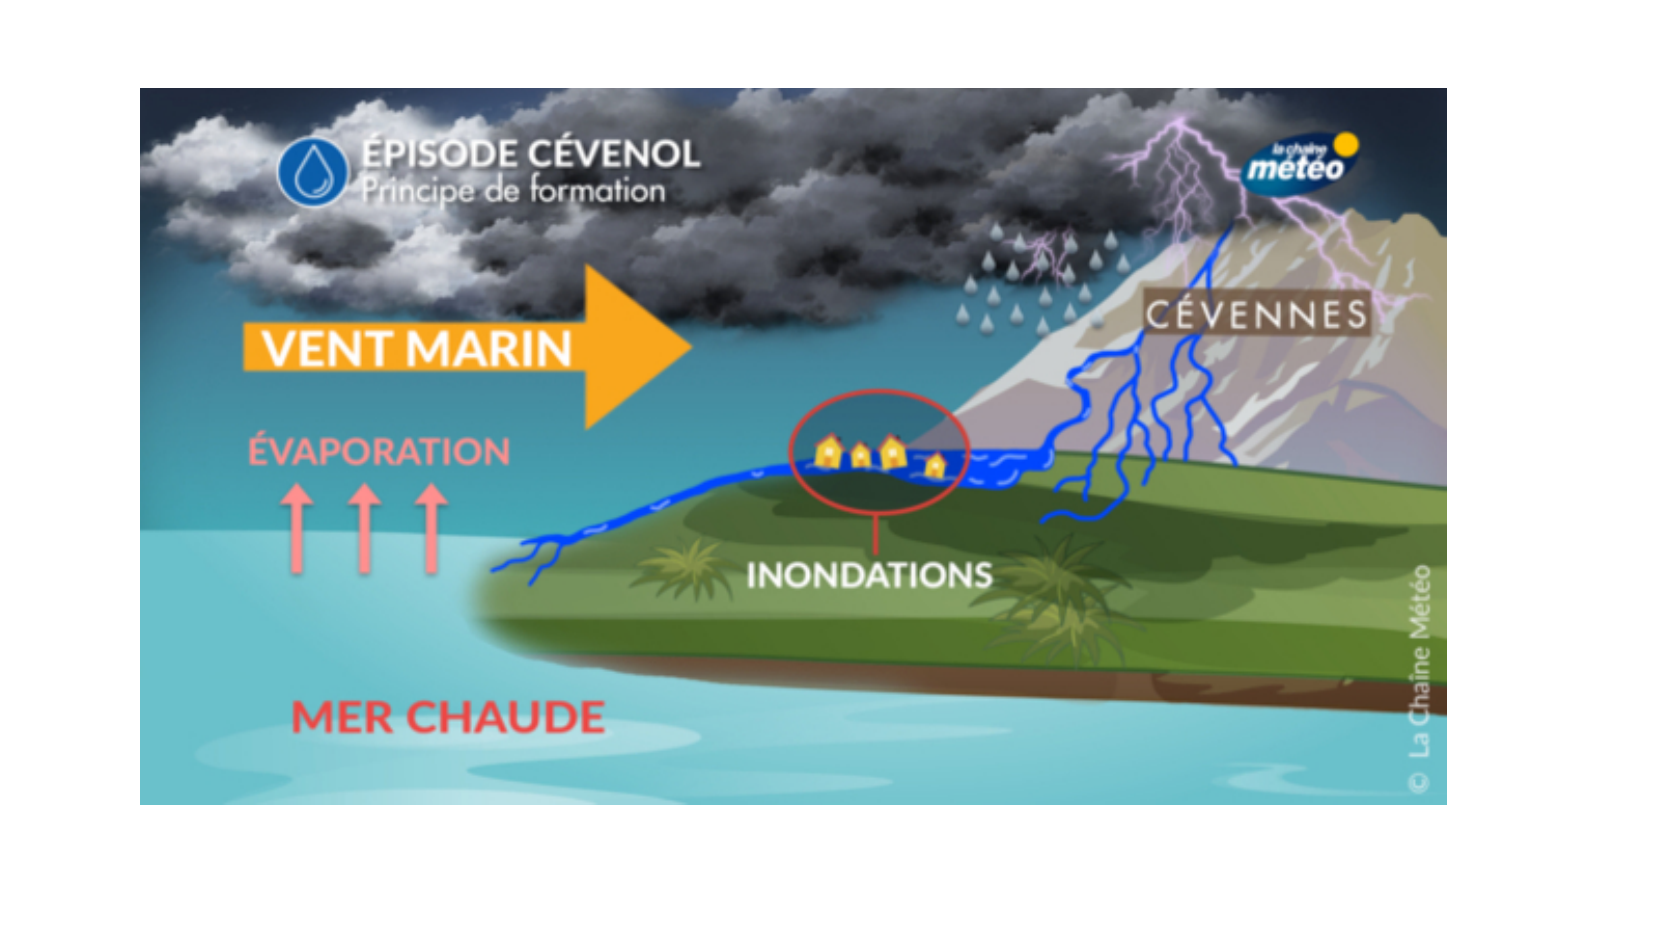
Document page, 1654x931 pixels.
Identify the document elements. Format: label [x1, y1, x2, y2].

picture [140, 88, 1447, 805]
